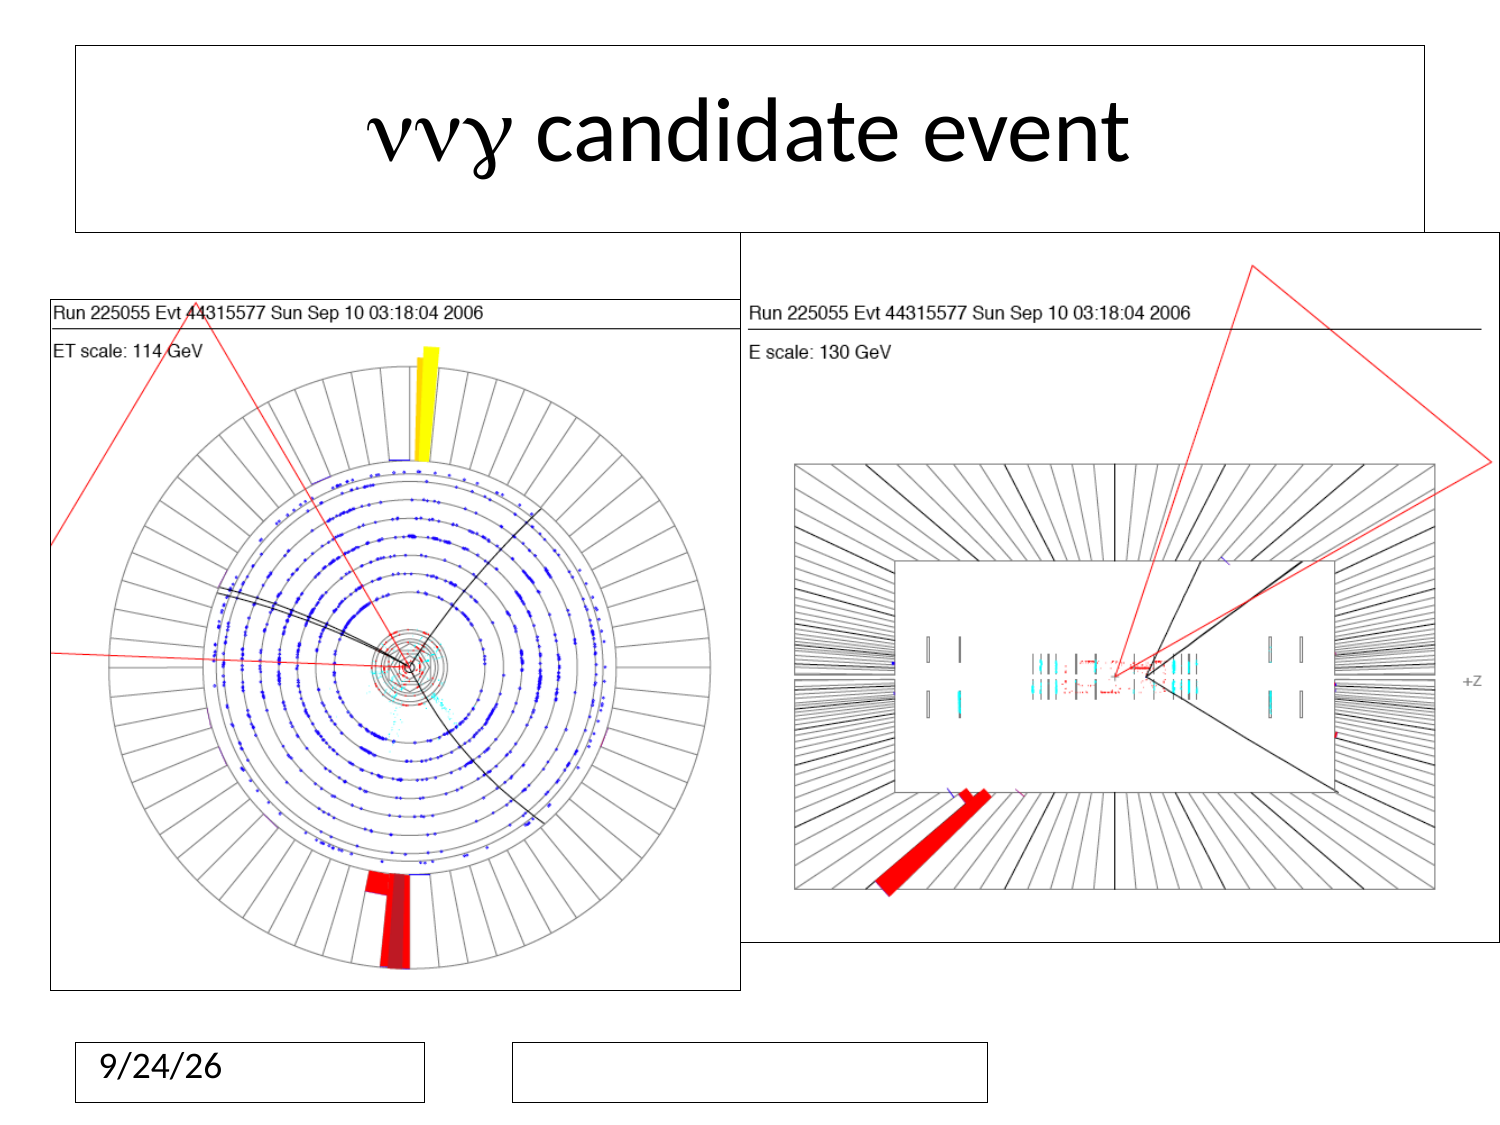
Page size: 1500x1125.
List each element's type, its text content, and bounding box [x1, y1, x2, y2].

title nng candidate event [75, 45, 1425, 233]
picture [50, 232, 1500, 991]
